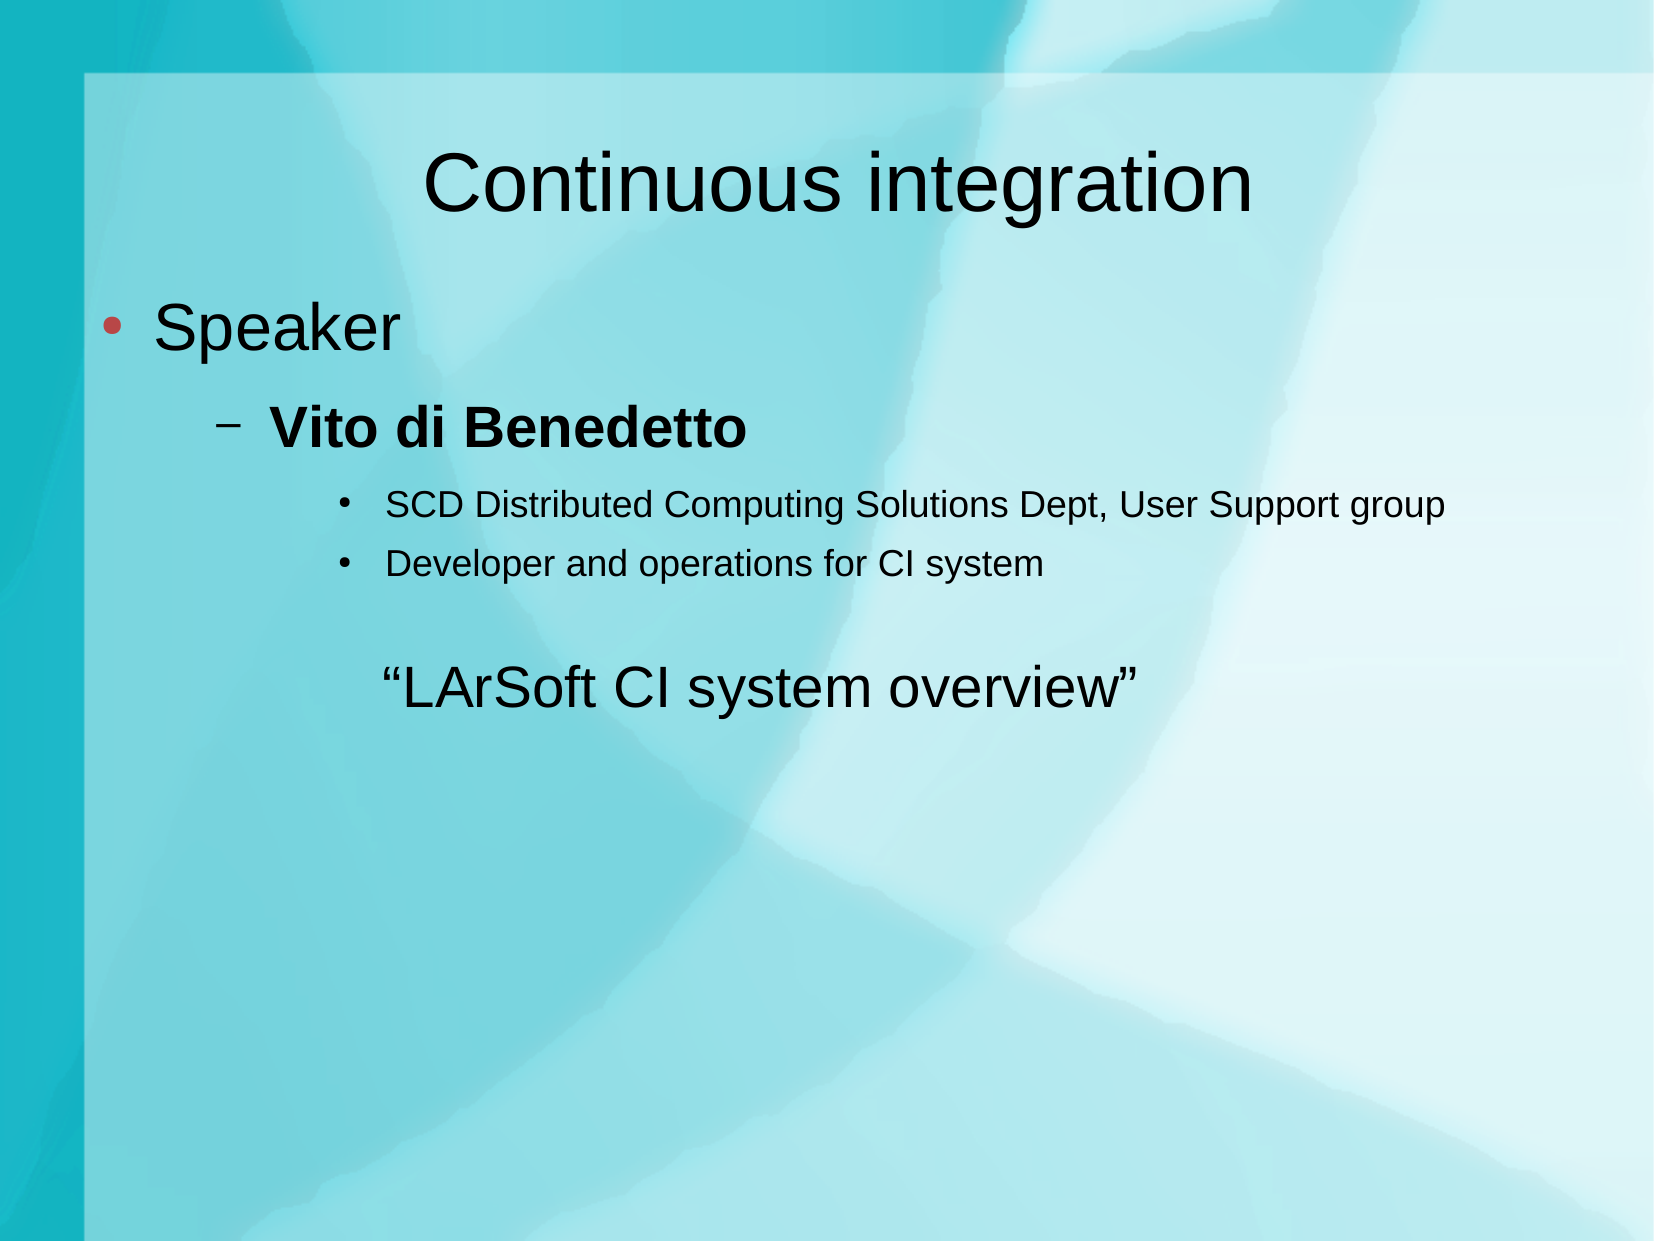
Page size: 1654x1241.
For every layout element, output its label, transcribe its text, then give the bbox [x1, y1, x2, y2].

title Continuous integration [94, 78, 1583, 287]
list Speaker Vito di Benedetto SCD Distributed Computing Solutions Dept, User Support group Developer and operations for CI system “LArSoft CI system overview” [82, 290, 1571, 1109]
picture [0, 0, 1654, 1241]
